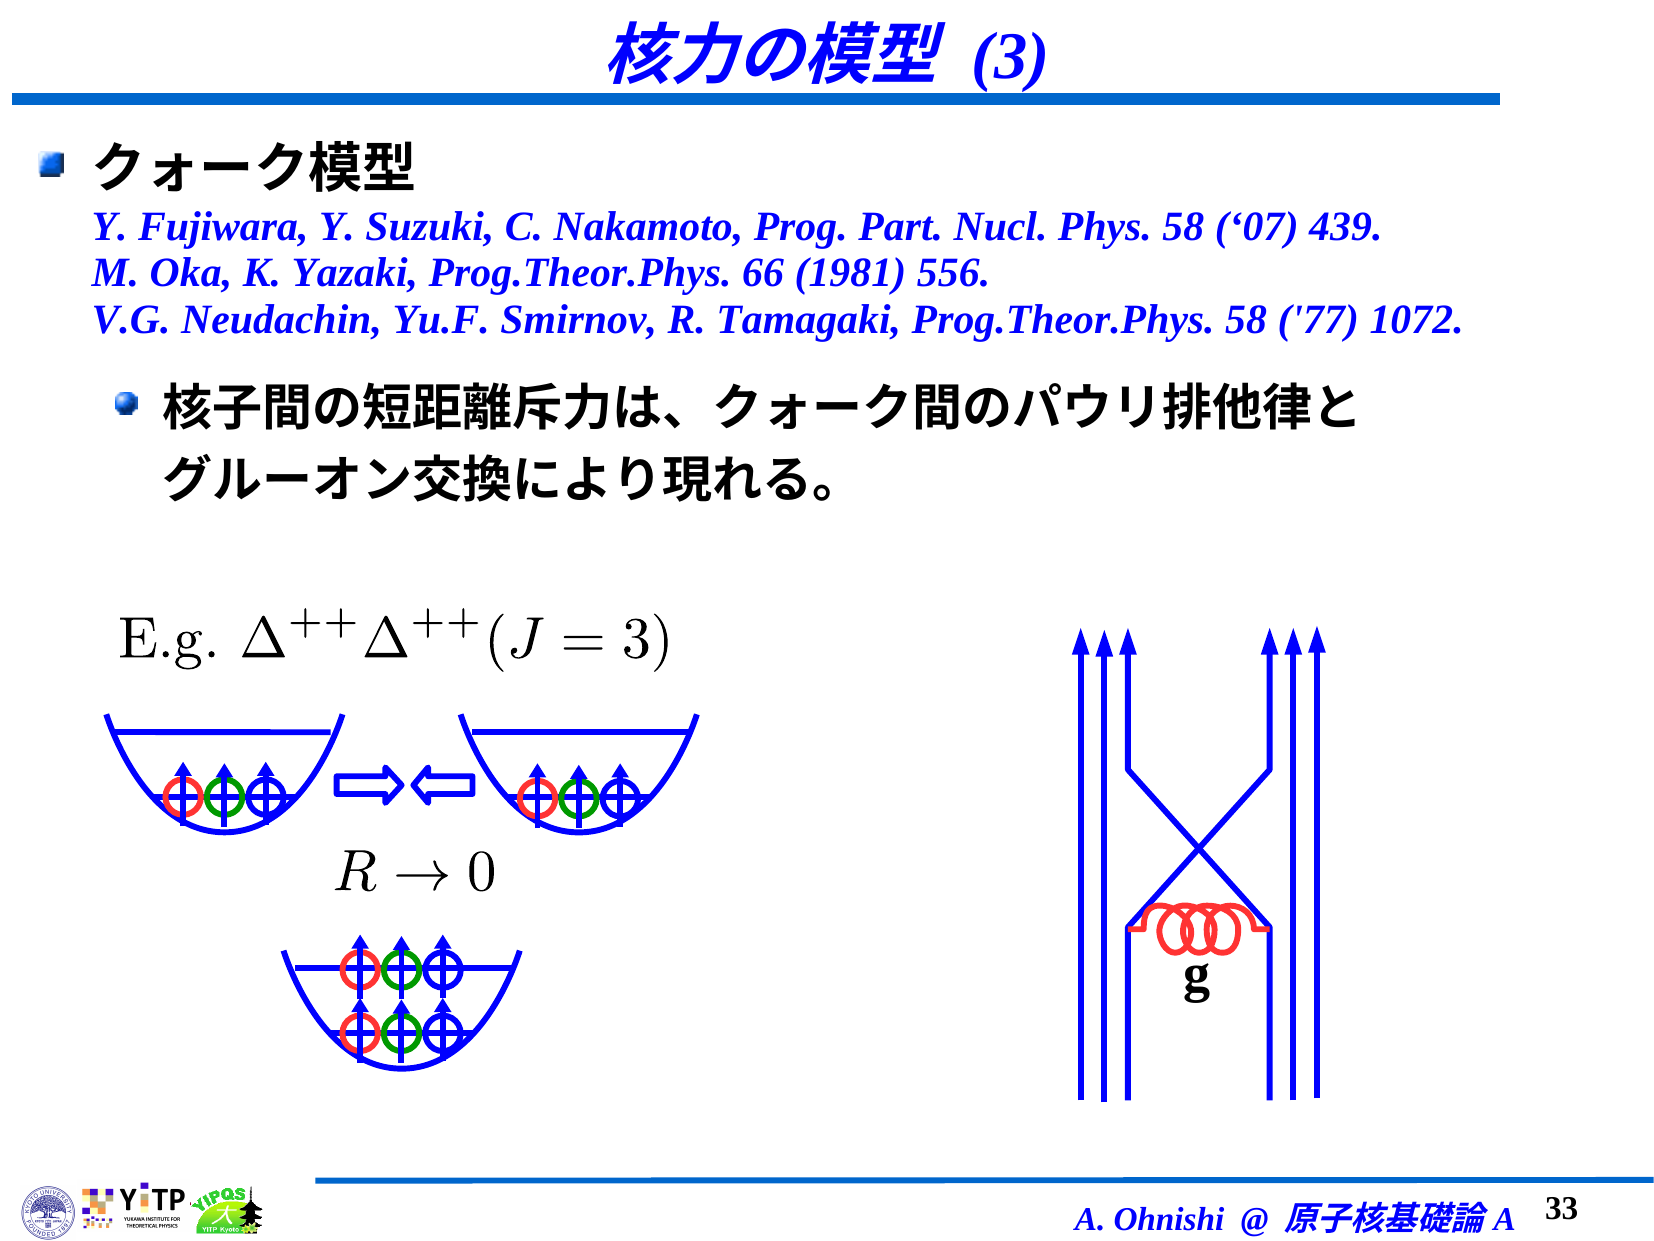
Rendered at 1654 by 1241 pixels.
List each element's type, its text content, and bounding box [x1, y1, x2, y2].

text_box [118, 607, 674, 672]
text_box g [1183, 942, 1220, 1024]
list クォーク模型 Y. Fujiwara, Y. Suzuki, C. Nakamoto, Prog. Part. Nucl. Phys. 58 (‘07) 439. M. Oka, K. Yazaki, Prog.Theor.Phys. 66 (1981) 556. V.G. Neudachin, Yu.F. Smirnov, R. Tamagaki, Prog.Theor.Phys. 58 ('77) 1072. 核子間の短距離斥力は、クォーク間のパウリ排他律と グルーオン交換により現れる。 [20, 124, 1621, 1137]
title 核力の模型 (3) [0, 0, 1654, 99]
picture [20, 1185, 76, 1241]
text_box [332, 850, 497, 892]
picture [77, 1179, 263, 1234]
